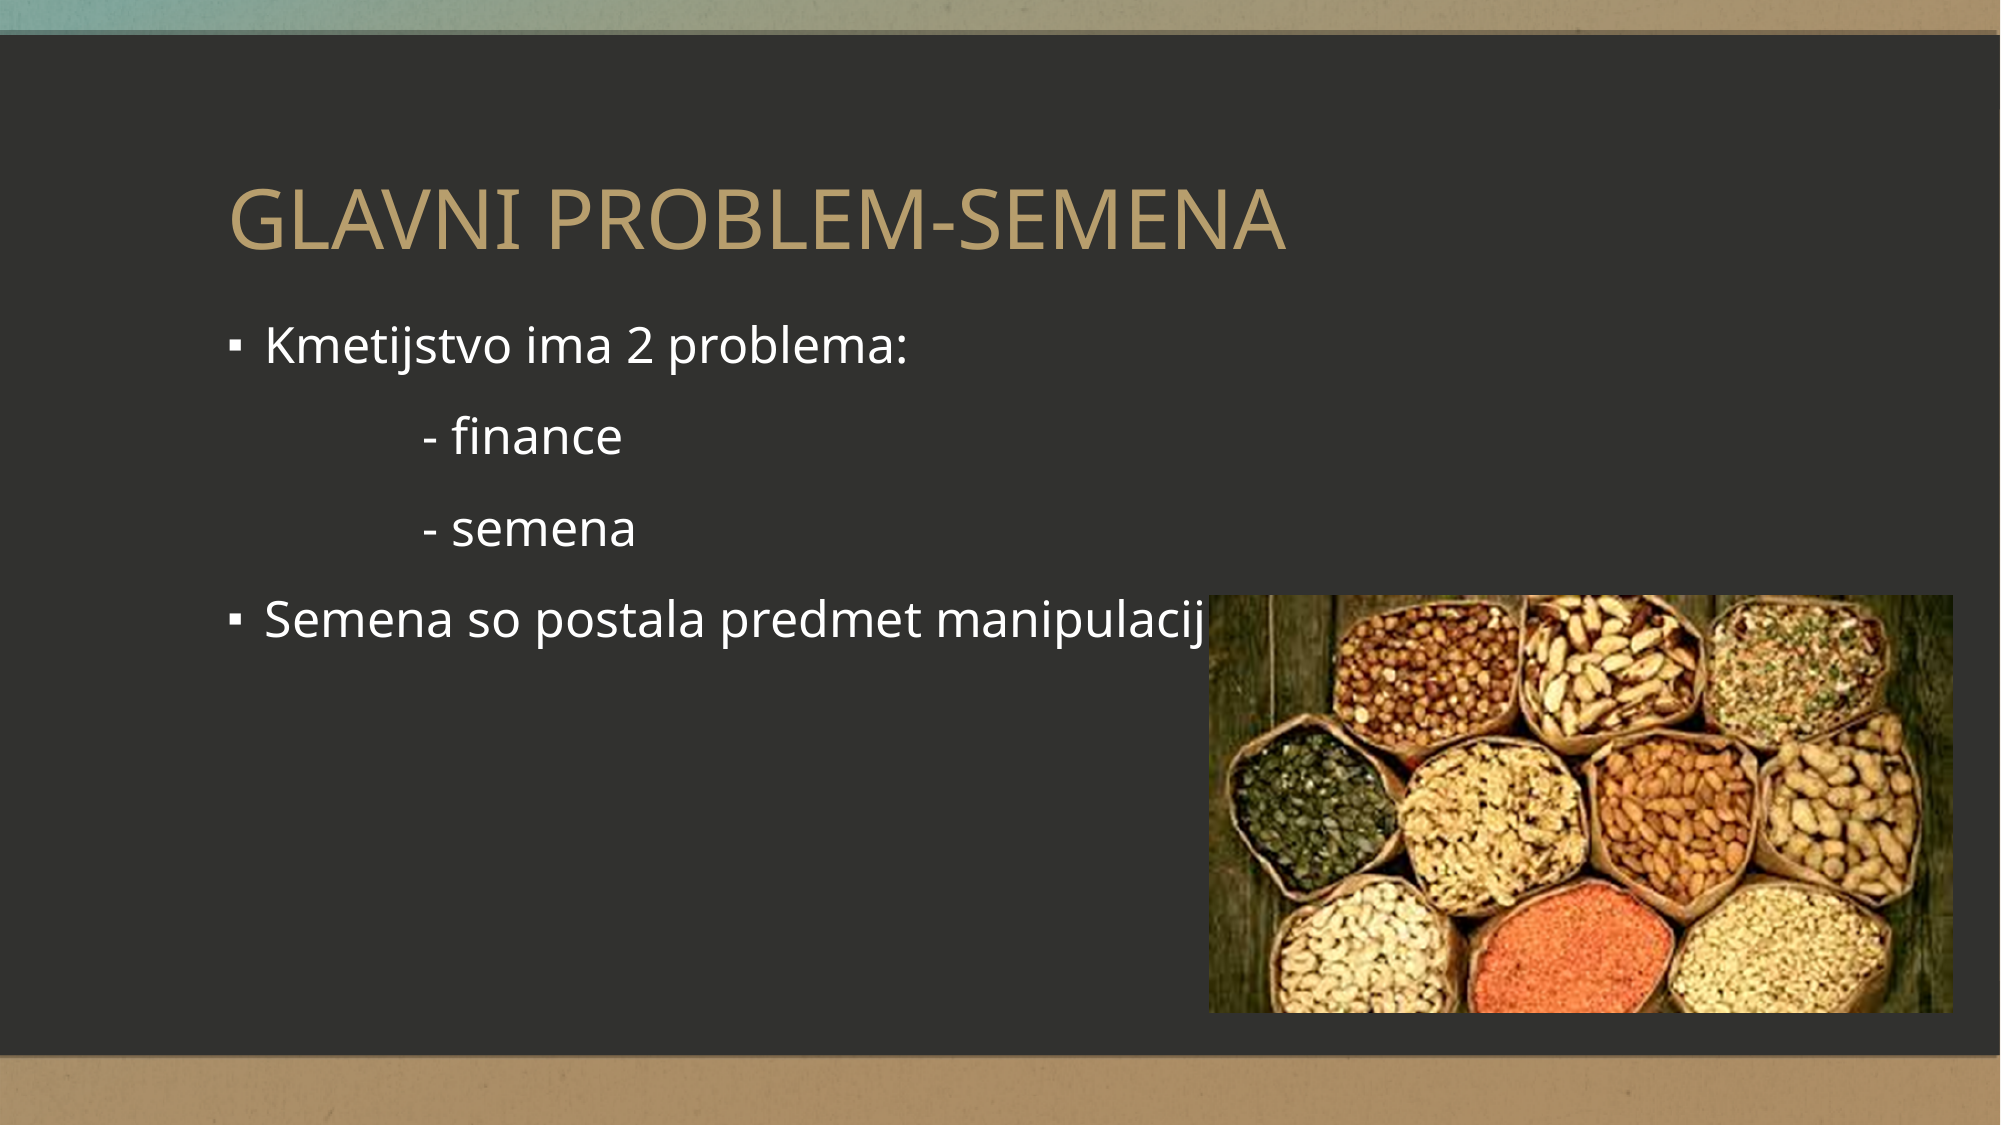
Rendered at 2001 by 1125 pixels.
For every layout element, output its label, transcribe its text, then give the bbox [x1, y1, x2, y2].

picture [1209, 595, 1953, 1013]
list Kmetijstvo ima 2 problema: - finance - semena Semena so postala predmet manipulacij. [212, 312, 1788, 1013]
picture [0, 0, 2001, 1125]
title GLAVNI PROBLEM-SEMENA [212, 68, 1788, 275]
